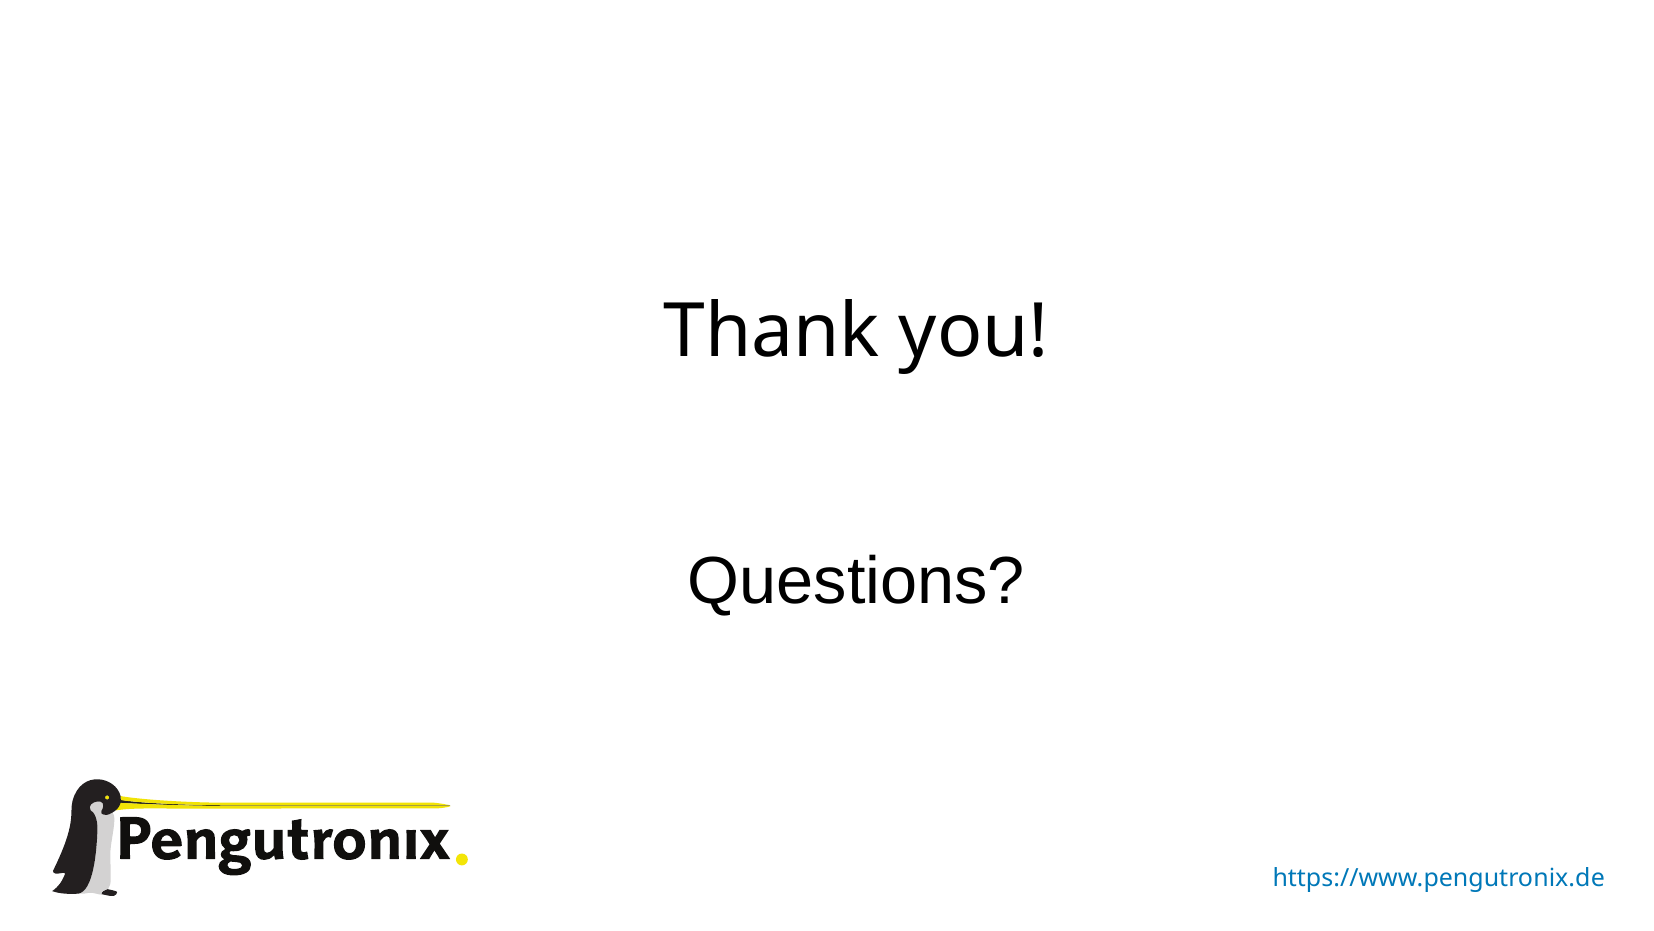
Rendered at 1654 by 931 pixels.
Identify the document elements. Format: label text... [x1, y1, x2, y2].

title Thank you! [212, 249, 1501, 405]
subtitle Questions? [112, 405, 1601, 756]
